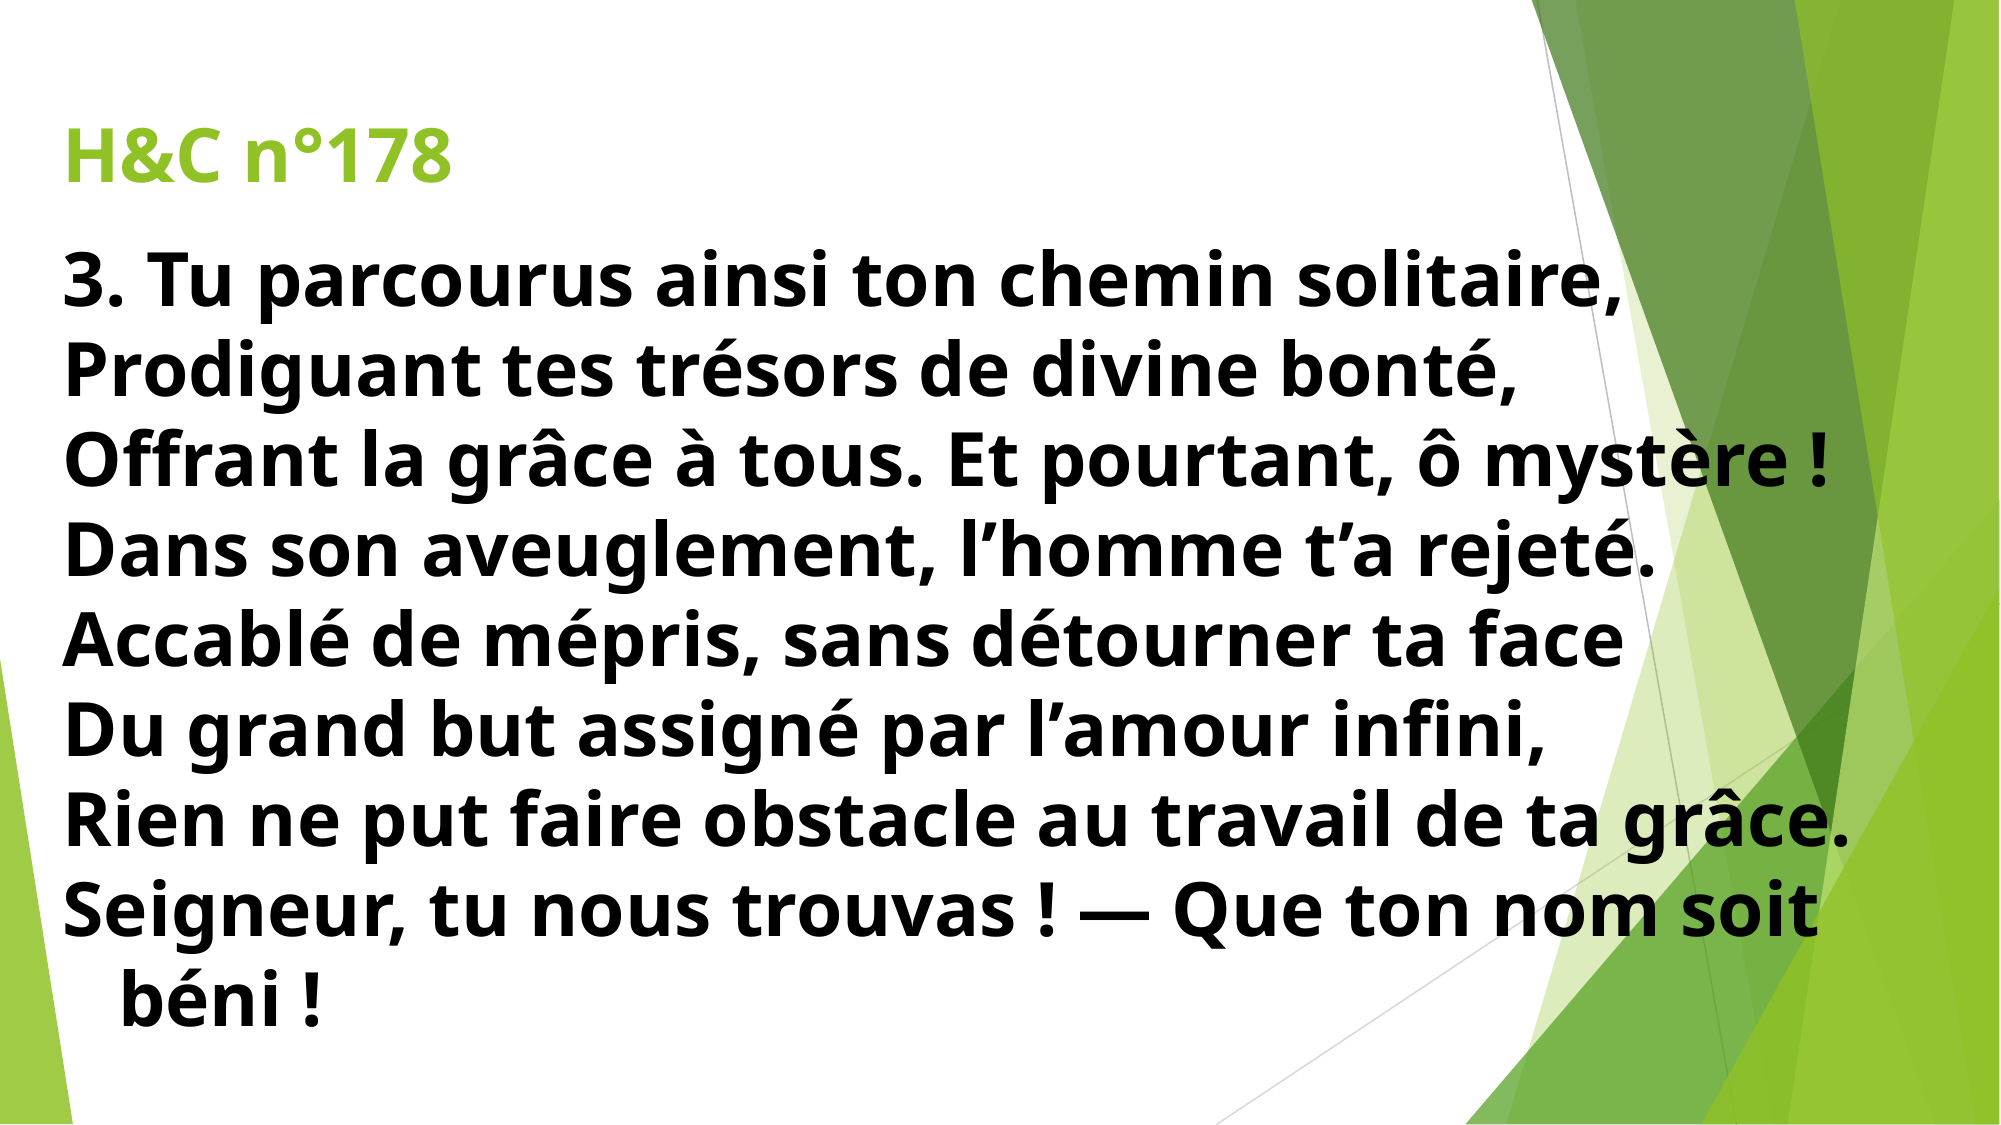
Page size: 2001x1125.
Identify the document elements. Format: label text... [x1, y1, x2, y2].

text_box 3. Tu parcourus ainsi ton chemin solitaire, Prodiguant tes trésors de divine bonté, Offrant la grâce à tous. Et pourtant, ô mystère ! Dans son aveuglement, l’homme t’a rejeté. Accablé de mépris, sans détourner ta face Du grand but assigné par l’amour infini, Rien ne put faire obstacle au travail de ta grâce. Seigneur, tu nous trouvas ! — Que ton nom soit béni ! [47, 224, 1949, 1063]
text_box H&C n°178 [47, 99, 1522, 224]
